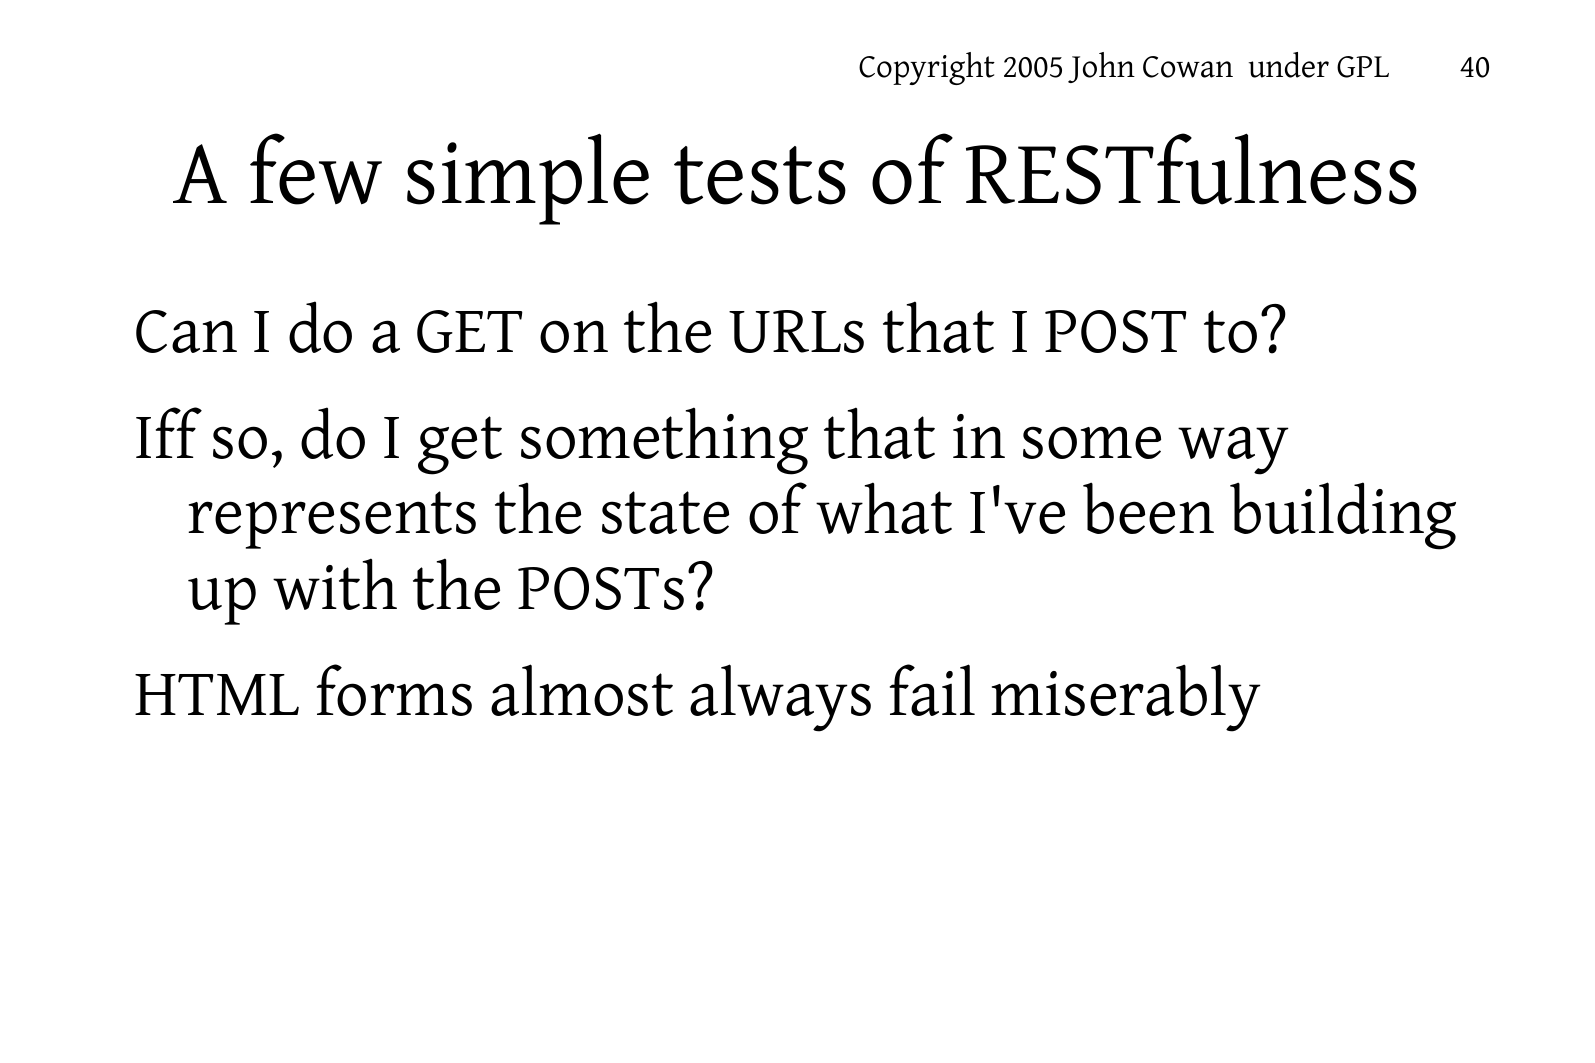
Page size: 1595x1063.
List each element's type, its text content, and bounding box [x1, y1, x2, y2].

title A few simple tests of RESTfulness [117, 36, 1479, 295]
list Can I do a GET on the URLs that I POST to? Iff so, do I get something that in some way represents the state of what I've been building up with the POSTs? HTML forms almost always fail miserably [117, 295, 1479, 1063]
